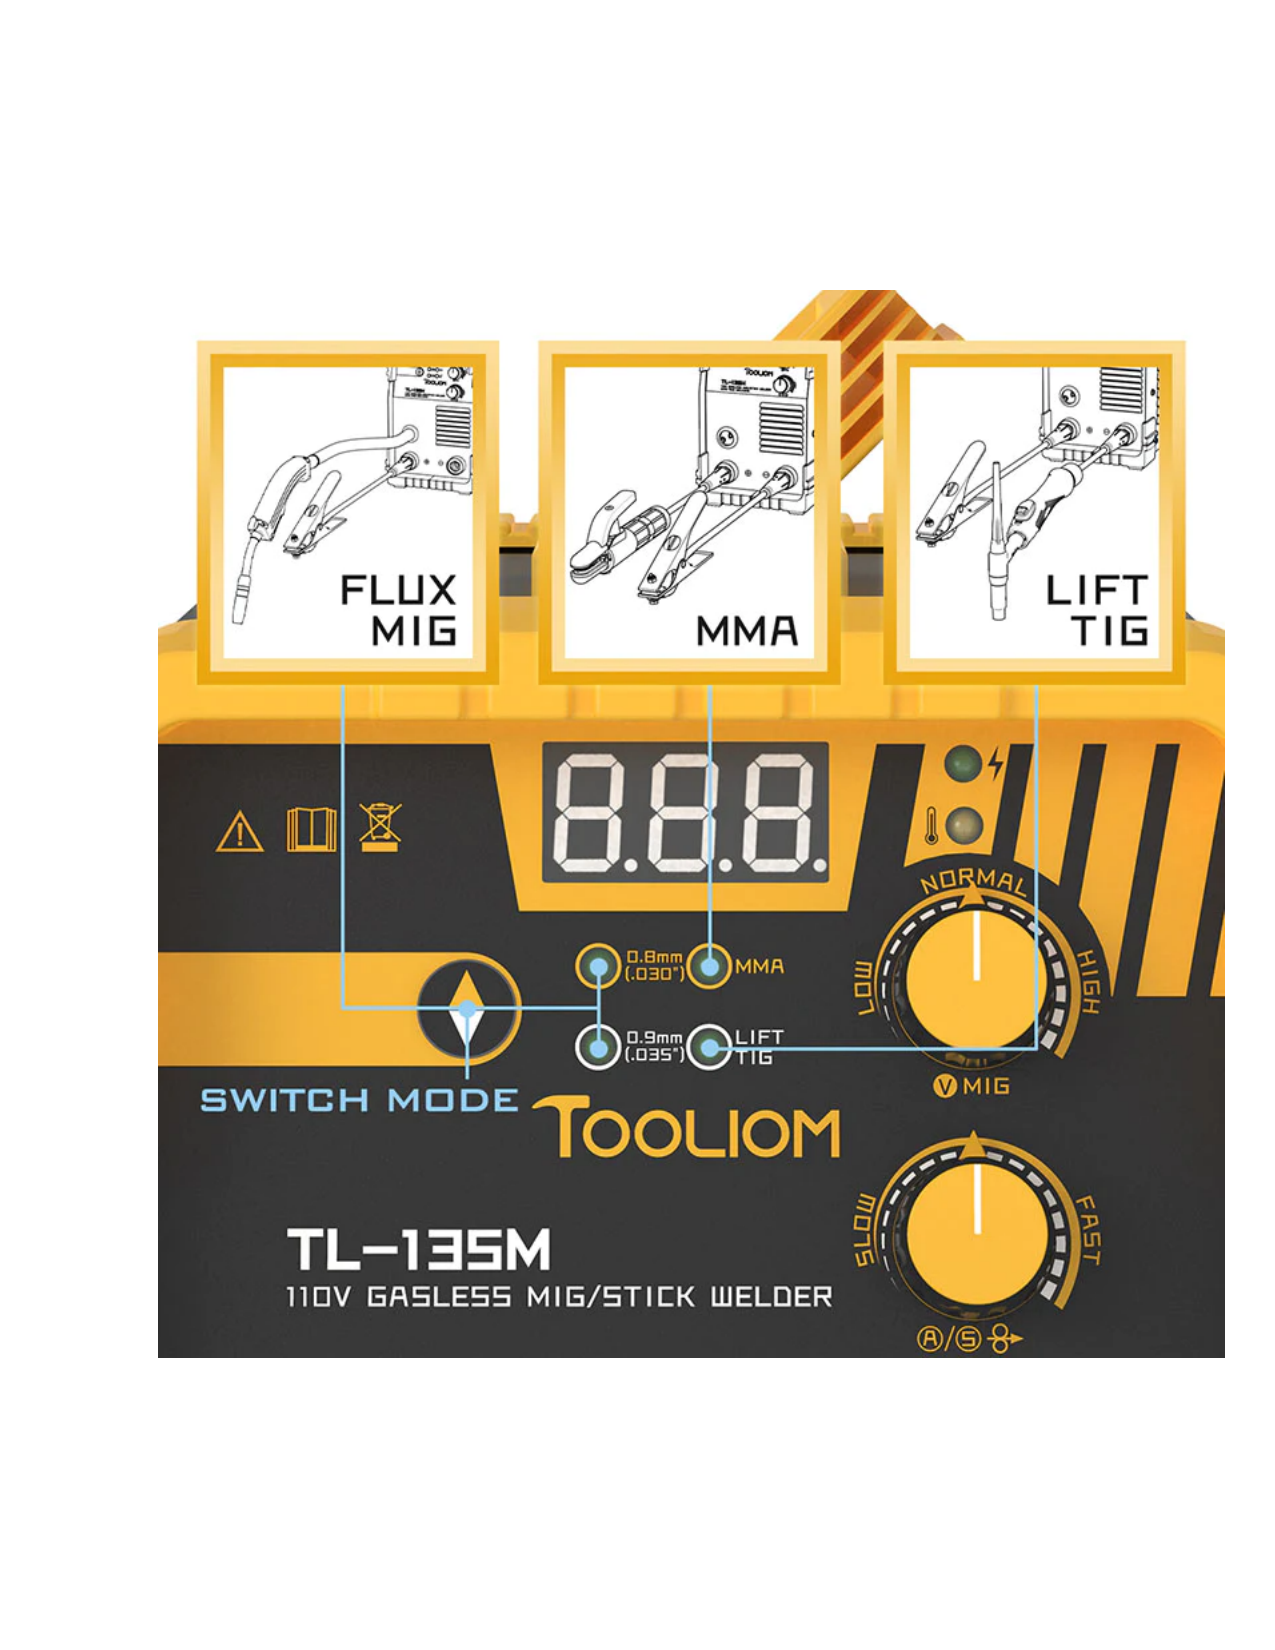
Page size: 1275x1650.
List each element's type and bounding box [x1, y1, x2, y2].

picture [158, 290, 1225, 1358]
